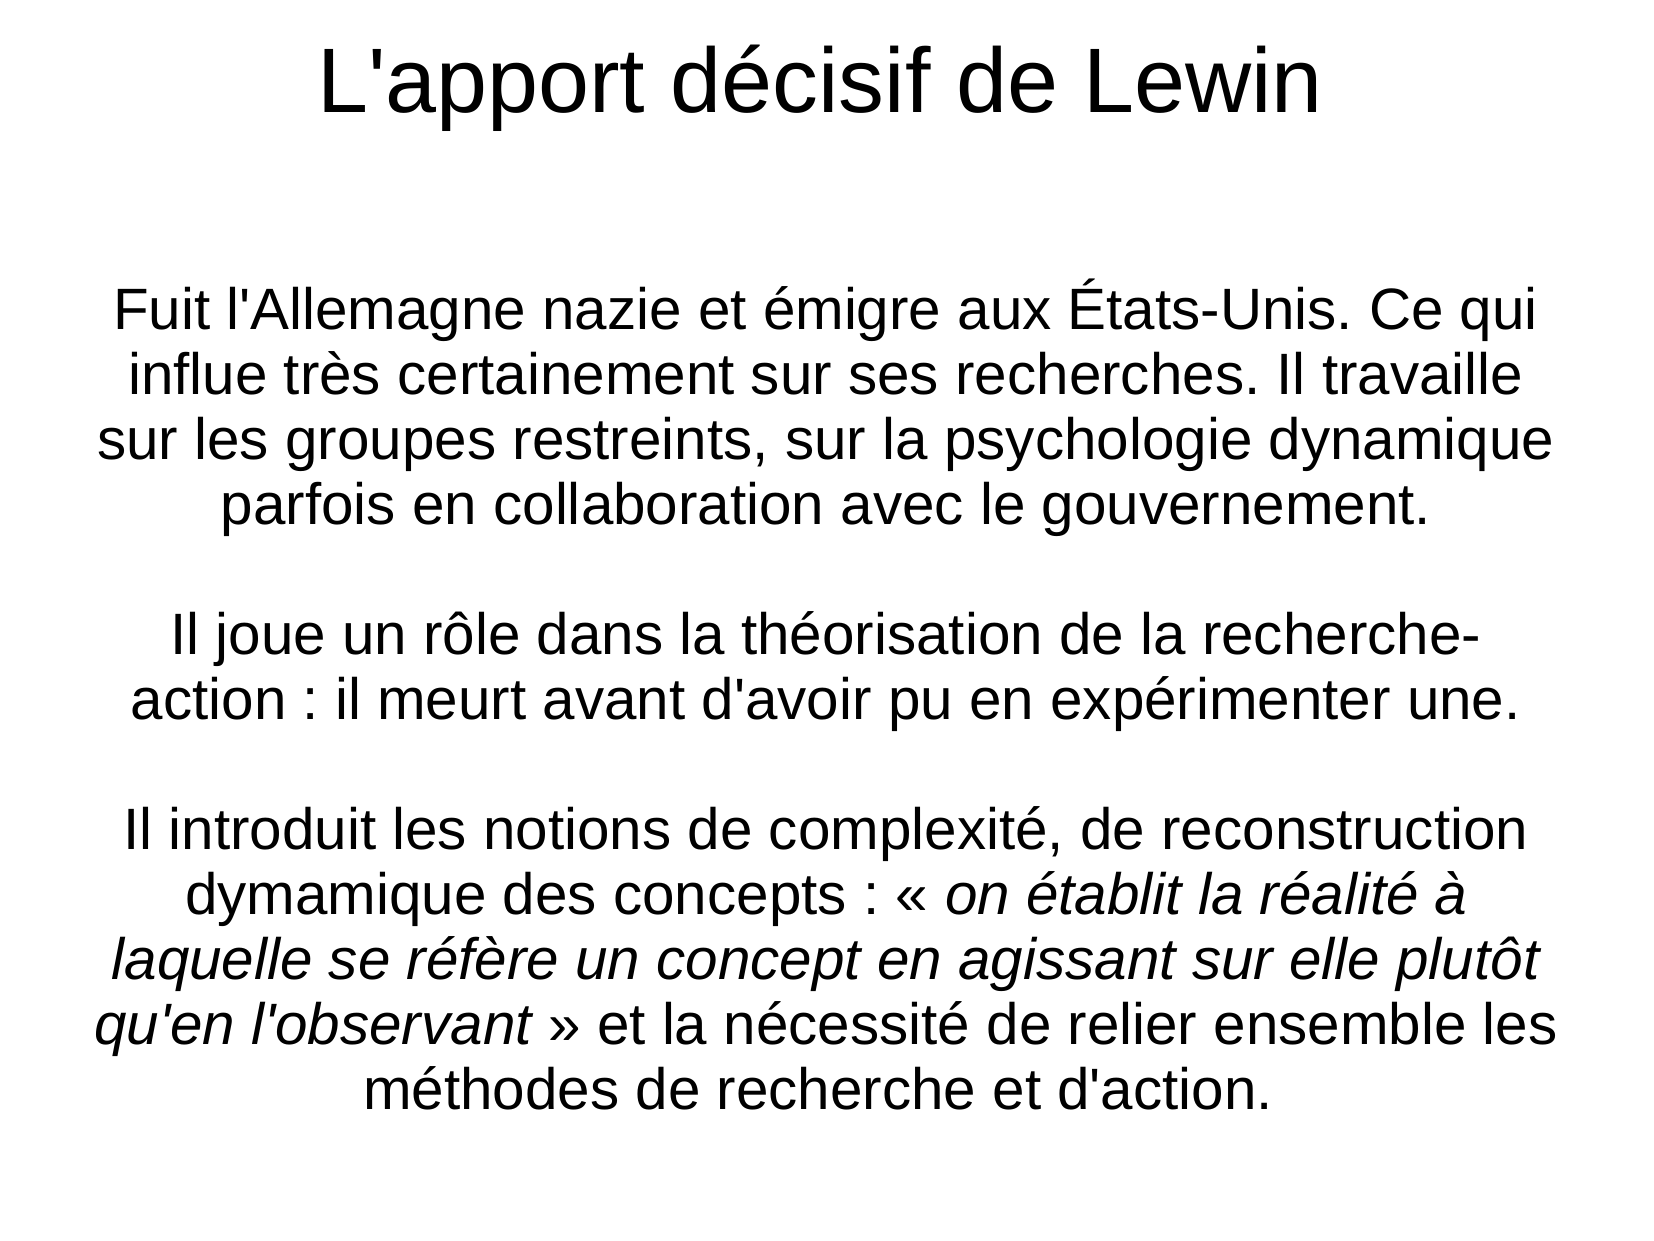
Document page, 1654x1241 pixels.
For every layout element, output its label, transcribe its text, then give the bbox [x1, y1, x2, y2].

subtitle Fuit l'Allemagne nazie et émigre aux États-Unis. Ce qui influe très certainement sur ses recherches. Il travaille sur les groupes restreints, sur la psychologie dynamique parfois en collaboration avec le gouvernement. Il joue un rôle dans la théorisation de la recherche-action : il meurt avant d'avoir pu en expérimenter une. Il introduit les notions de complexité, de reconstruction dymamique des concepts : « on établit la réalité à laquelle se réfère un concept en agissant sur elle plutôt qu'en l'observant » et la nécessité de relier ensemble les méthodes de recherche et d'action. [82, 276, 1571, 1122]
title L'apport décisif de Lewin [76, 0, 1565, 178]
